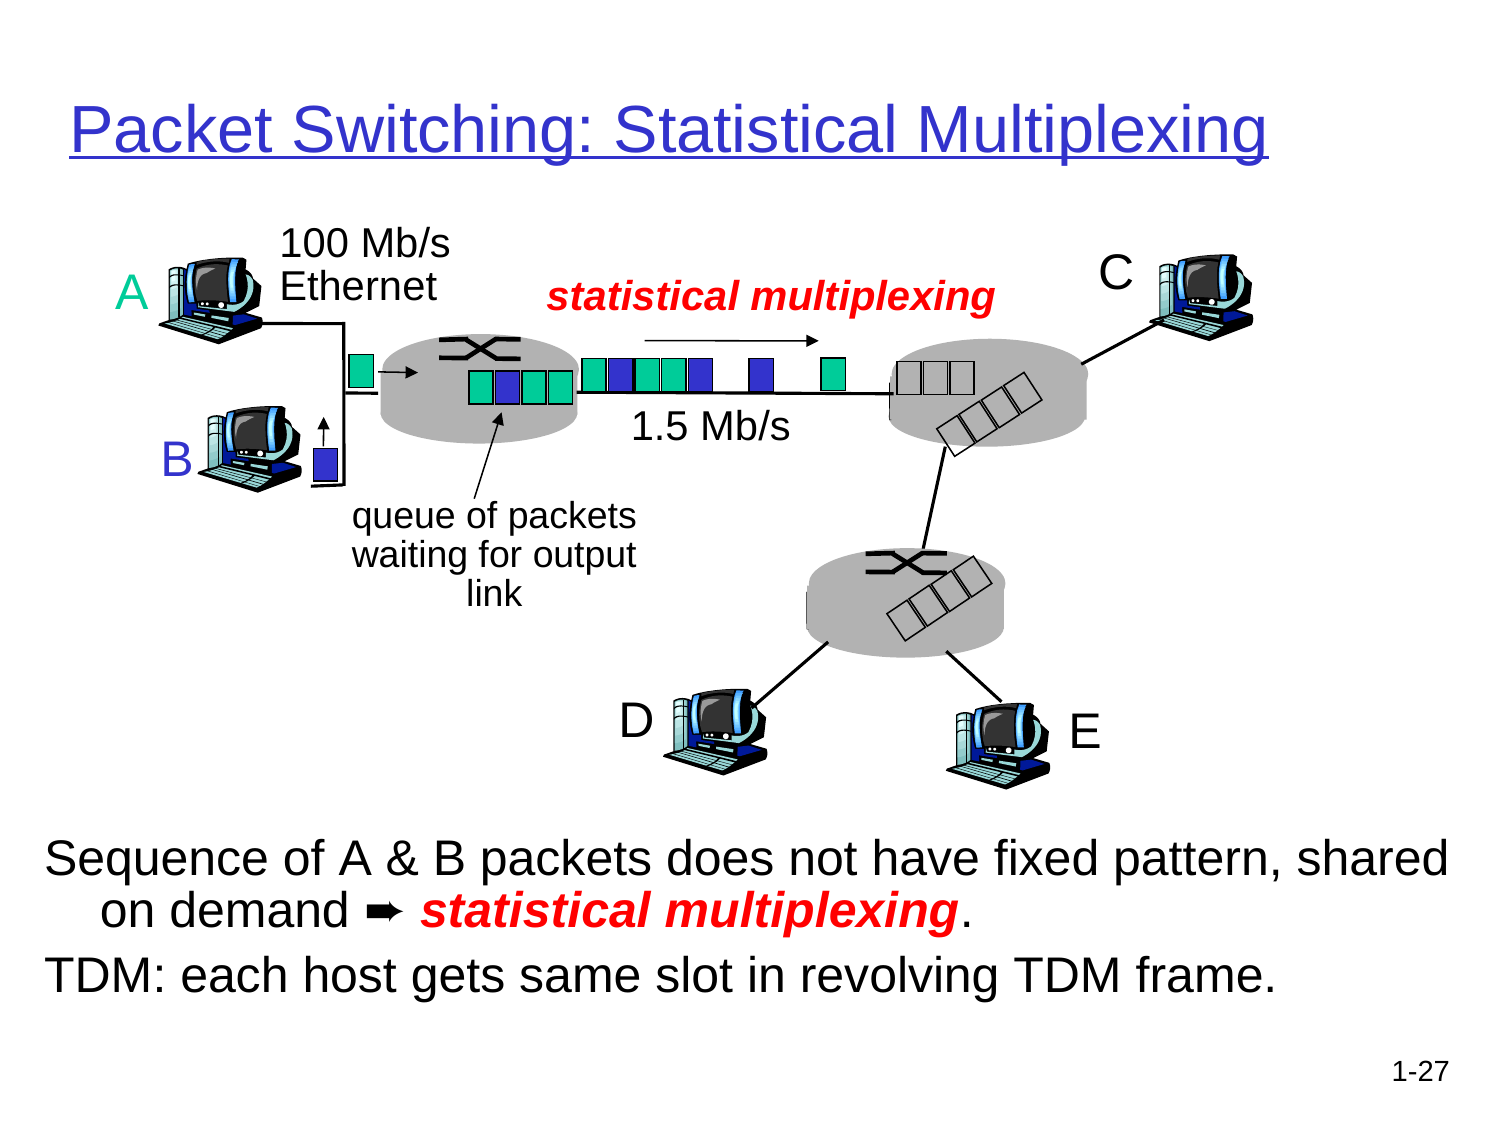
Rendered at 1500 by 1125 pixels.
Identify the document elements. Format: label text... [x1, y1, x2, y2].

picture [1148, 253, 1255, 342]
picture [158, 256, 265, 345]
text_box D [603, 688, 670, 757]
text_box [961, 404, 995, 440]
text_box [889, 338, 1089, 447]
text_box [380, 337, 579, 444]
text_box [807, 551, 1006, 658]
text_box queue of packets waiting for output link [336, 489, 652, 623]
text_box [441, 334, 513, 345]
text_box [688, 358, 713, 392]
text_box C [1083, 240, 1150, 308]
text_box [889, 602, 923, 639]
text_box [868, 548, 939, 559]
text_box [608, 358, 633, 392]
text_box [913, 551, 970, 572]
list Sequence of A & B packets does not have fixed pattern, shared on demand  statistical multiplexing. TDM: each host gets same slot in revolving TDM frame. [29, 826, 1477, 1091]
text_box statistical multiplexing [531, 268, 1012, 328]
picture [663, 687, 770, 776]
text_box [933, 573, 968, 609]
text_box [898, 362, 920, 394]
text_box A [100, 260, 164, 328]
text_box E [1053, 699, 1117, 768]
text_box [956, 559, 989, 595]
text_box [1006, 374, 1040, 411]
picture [945, 702, 1052, 790]
picture [197, 405, 304, 493]
text_box 100 Mb/s Ethernet [264, 215, 467, 318]
text_box B [145, 427, 209, 496]
text_box [939, 418, 973, 447]
text_box [313, 448, 338, 482]
text_box 1.5 Mb/s [616, 398, 806, 457]
title Packet Switching: Statistical Multiplexing [54, 37, 1474, 225]
text_box [749, 358, 774, 392]
text_box [911, 588, 945, 624]
text_box [983, 389, 1017, 425]
